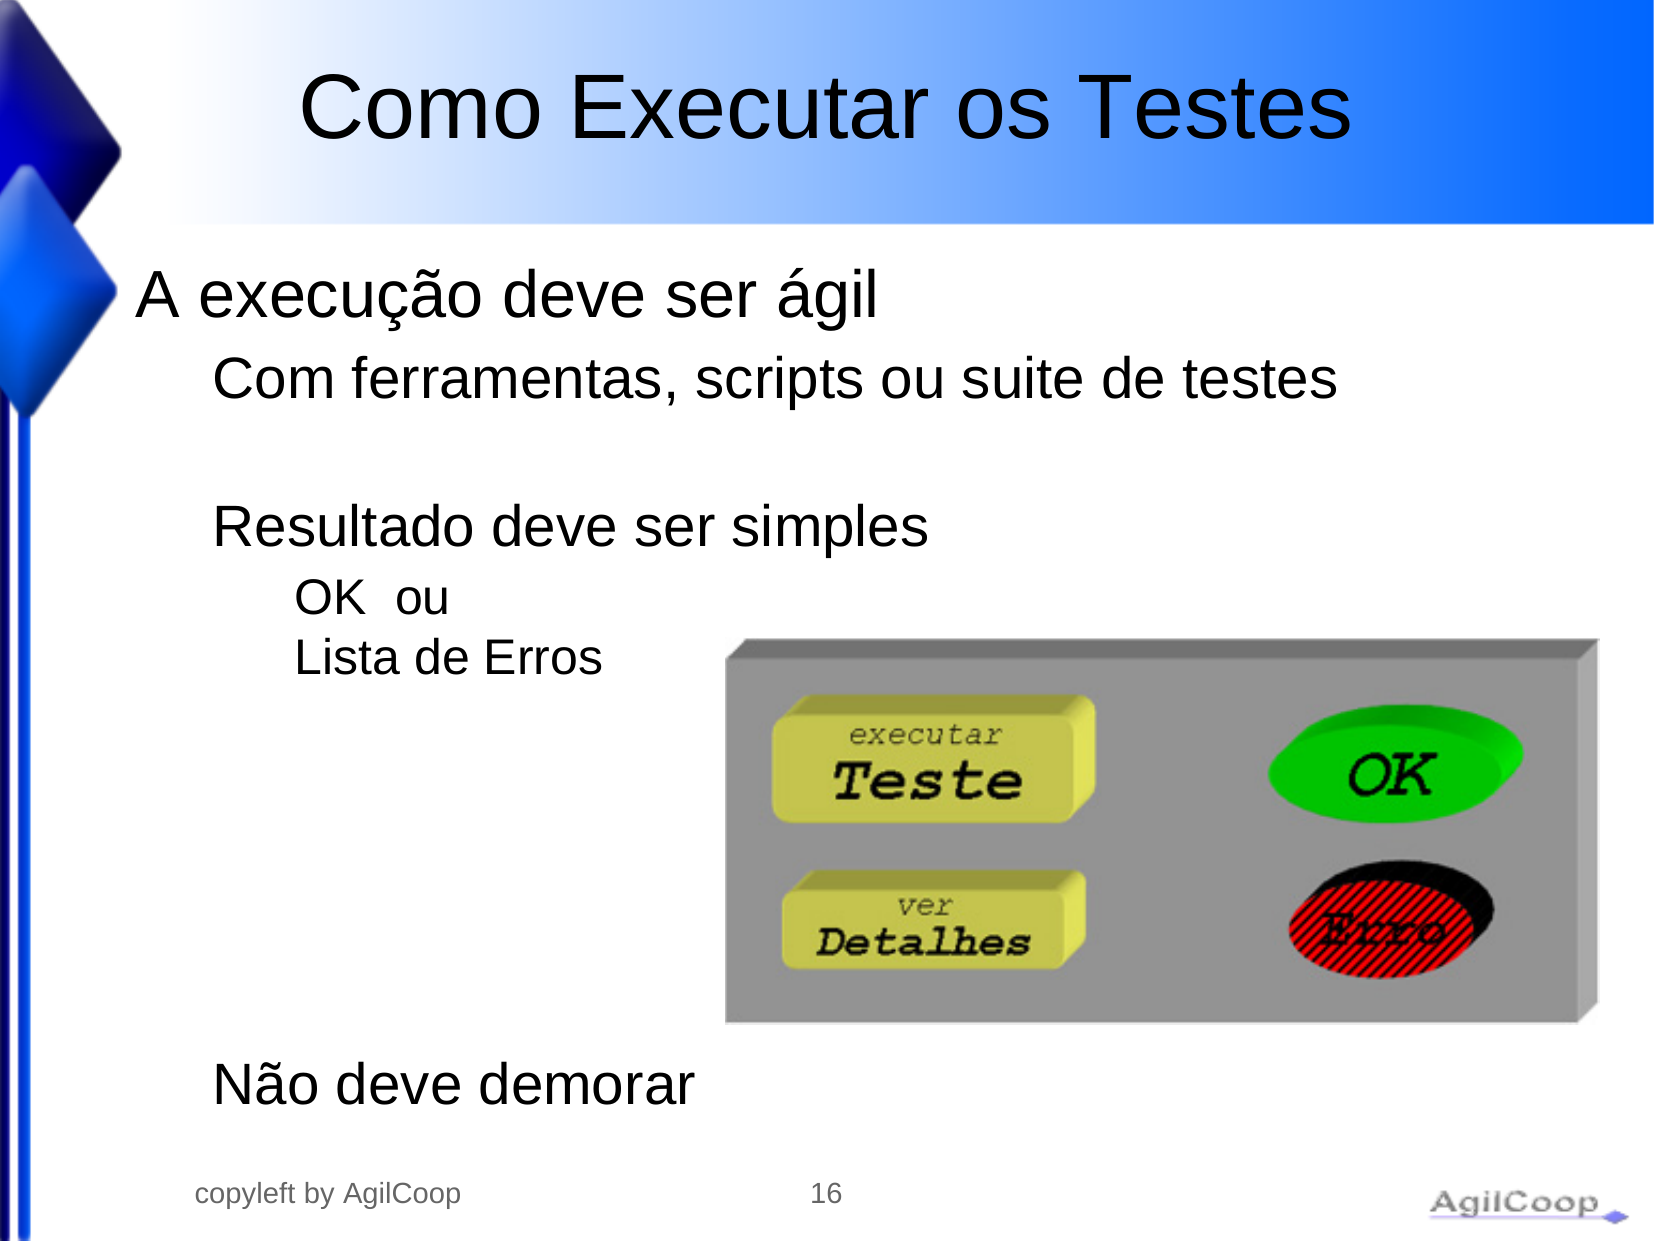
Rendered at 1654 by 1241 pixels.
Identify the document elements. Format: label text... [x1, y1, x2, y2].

picture [0, 0, 1654, 1241]
title Como Executar os Testes [82, 60, 1571, 163]
list A execução deve ser ágil Com ferramentas, scripts ou suite de testes Resultado deve ser simples OK ou Lista de Erros Não deve demorar [118, 271, 1607, 1160]
